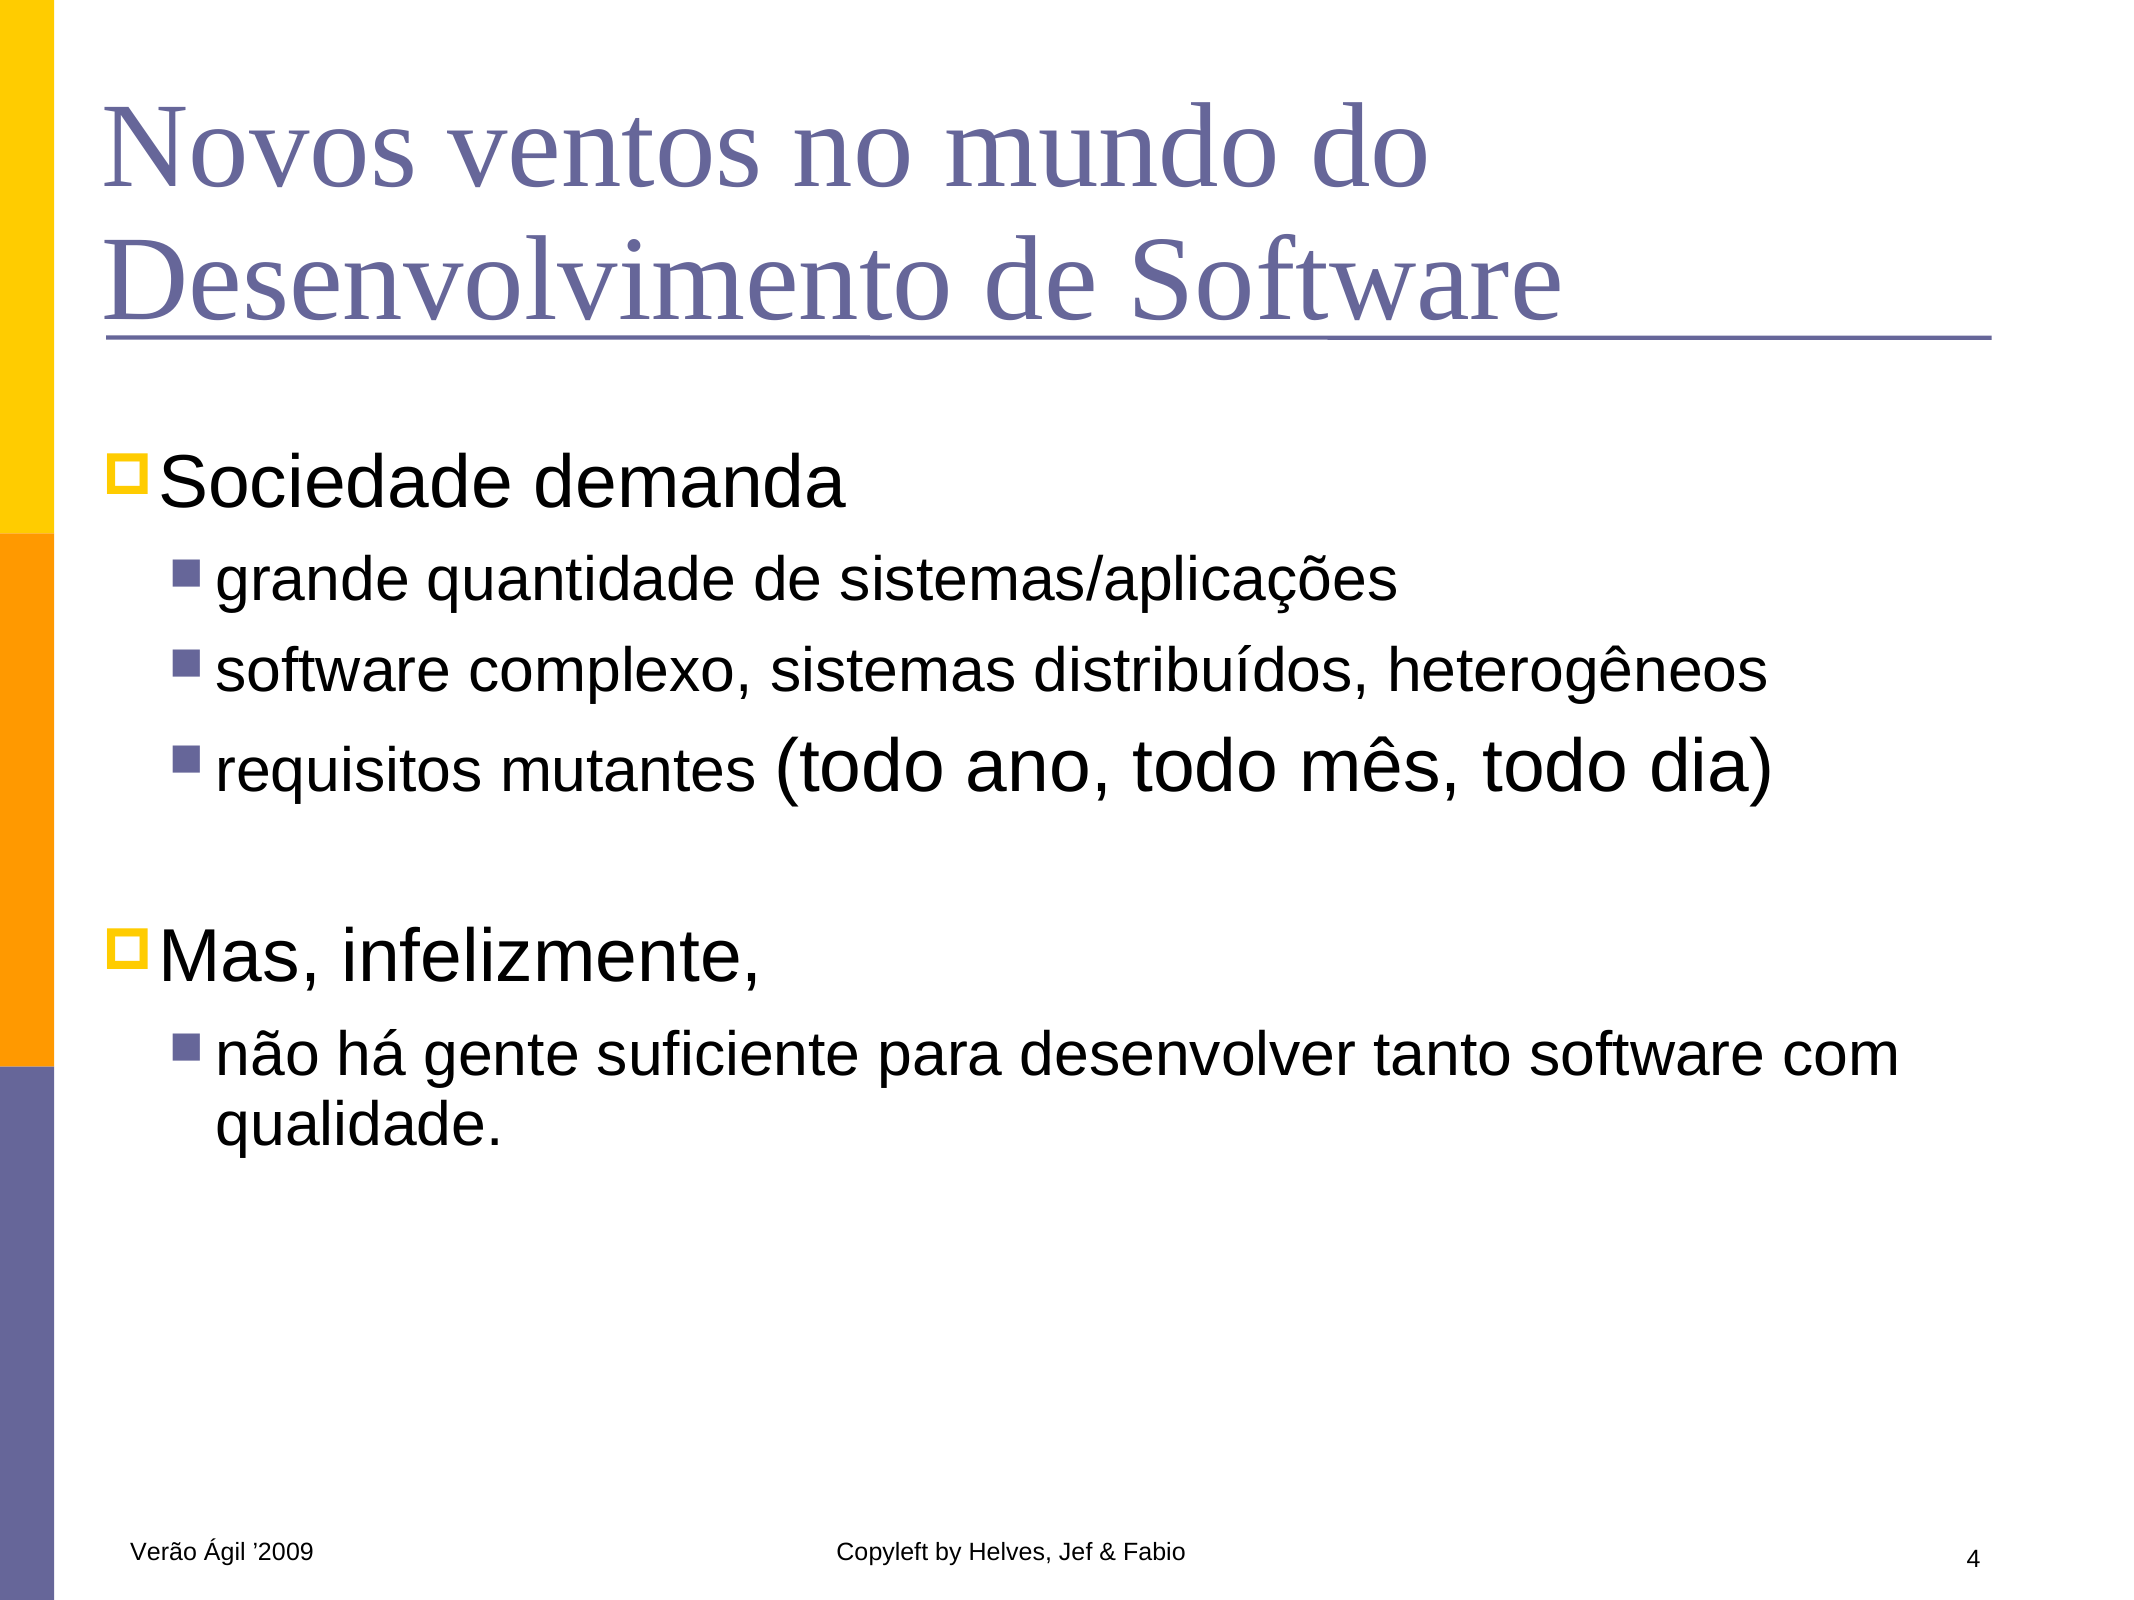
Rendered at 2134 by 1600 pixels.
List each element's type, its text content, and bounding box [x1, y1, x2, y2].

text_box [0, 0, 55, 1600]
text_box Copyleft by Helves, Jef & Fabio [827, 1535, 1271, 1582]
title Novos ventos no mundo do Desenvolvimento de Software [83, 18, 1954, 355]
text_box Verão Ágil ’2009 [120, 1535, 438, 1582]
list Sociedade demanda grande quantidade de sistemas/aplicações software complexo, sistemas distribuídos, heterogêneos requisitos mutantes (todo ano, todo mês, todo dia) Mas, infelizmente, não há gente suficiente para desenvolver tanto software com qualidade. [89, 430, 2134, 1211]
